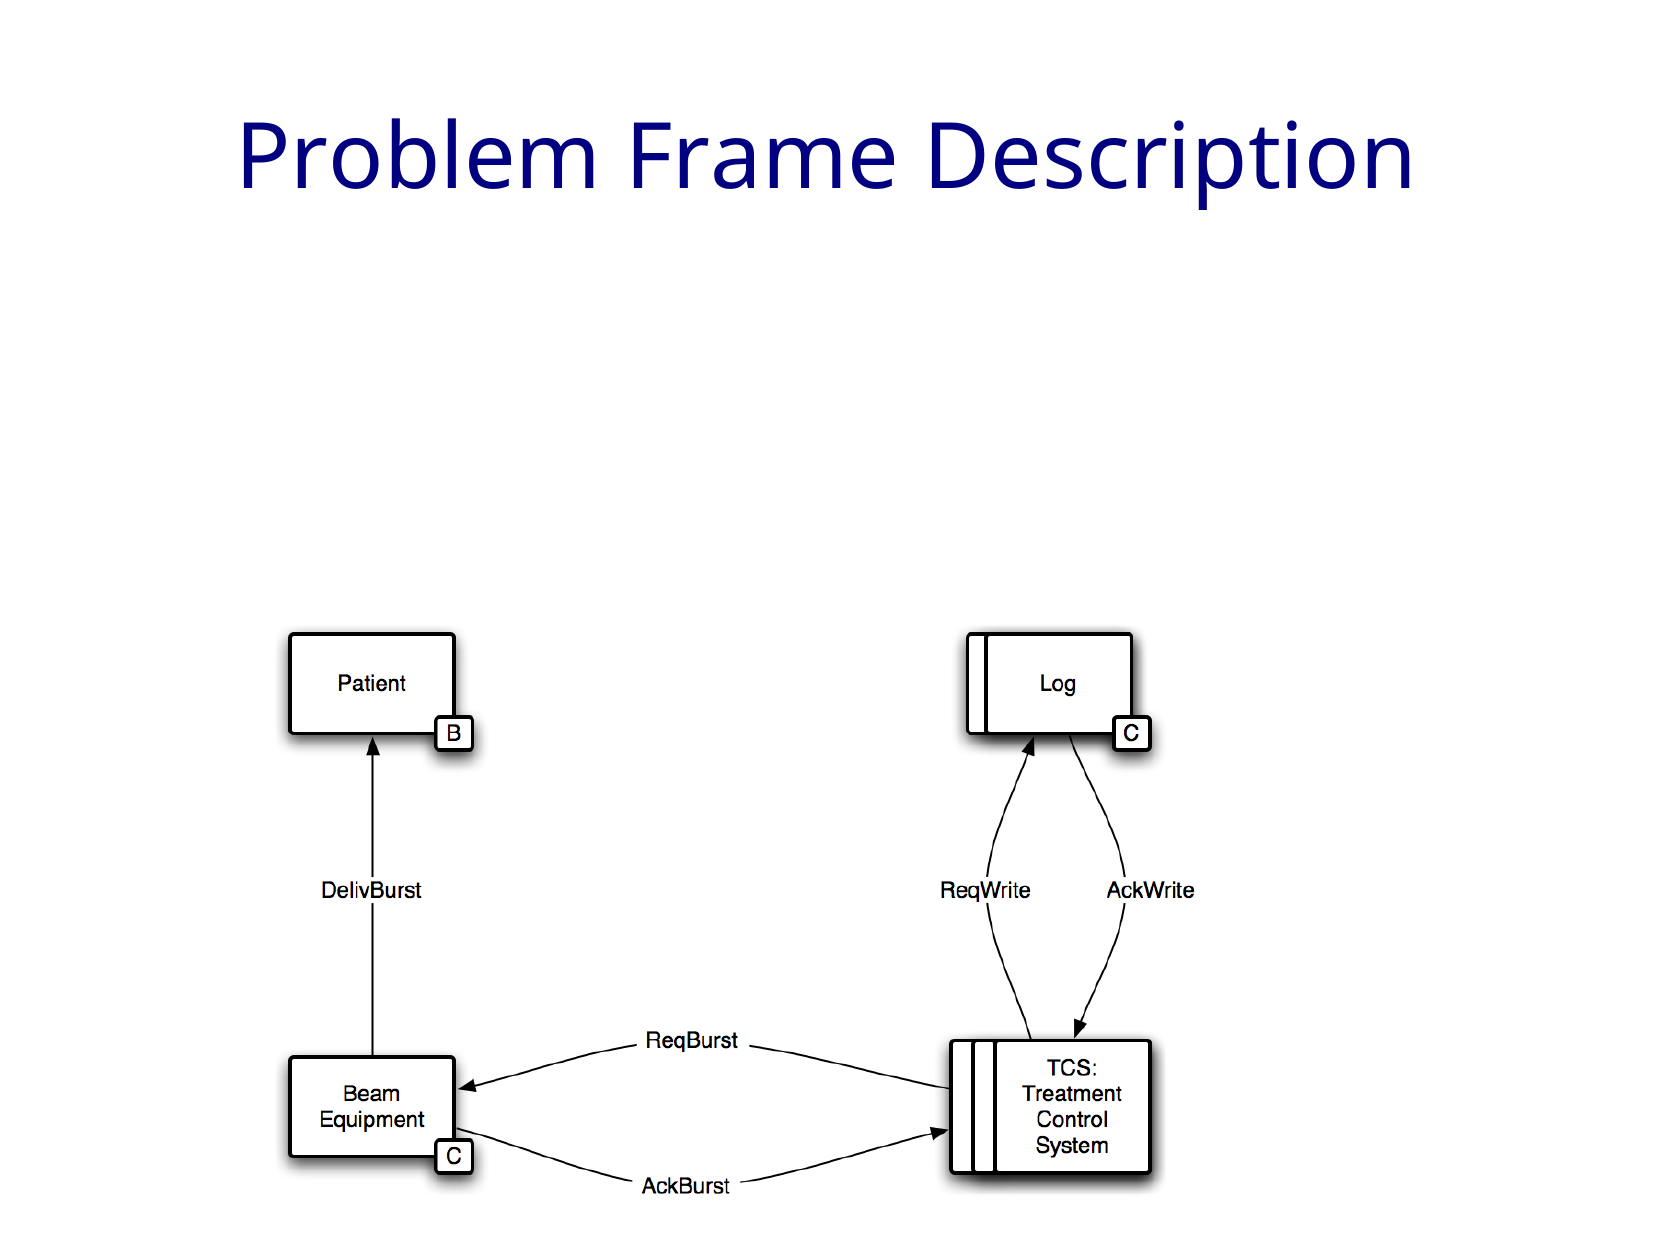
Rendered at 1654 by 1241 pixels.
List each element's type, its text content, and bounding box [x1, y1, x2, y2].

picture [253, 603, 1223, 1217]
title Problem Frame Description [82, 49, 1571, 257]
